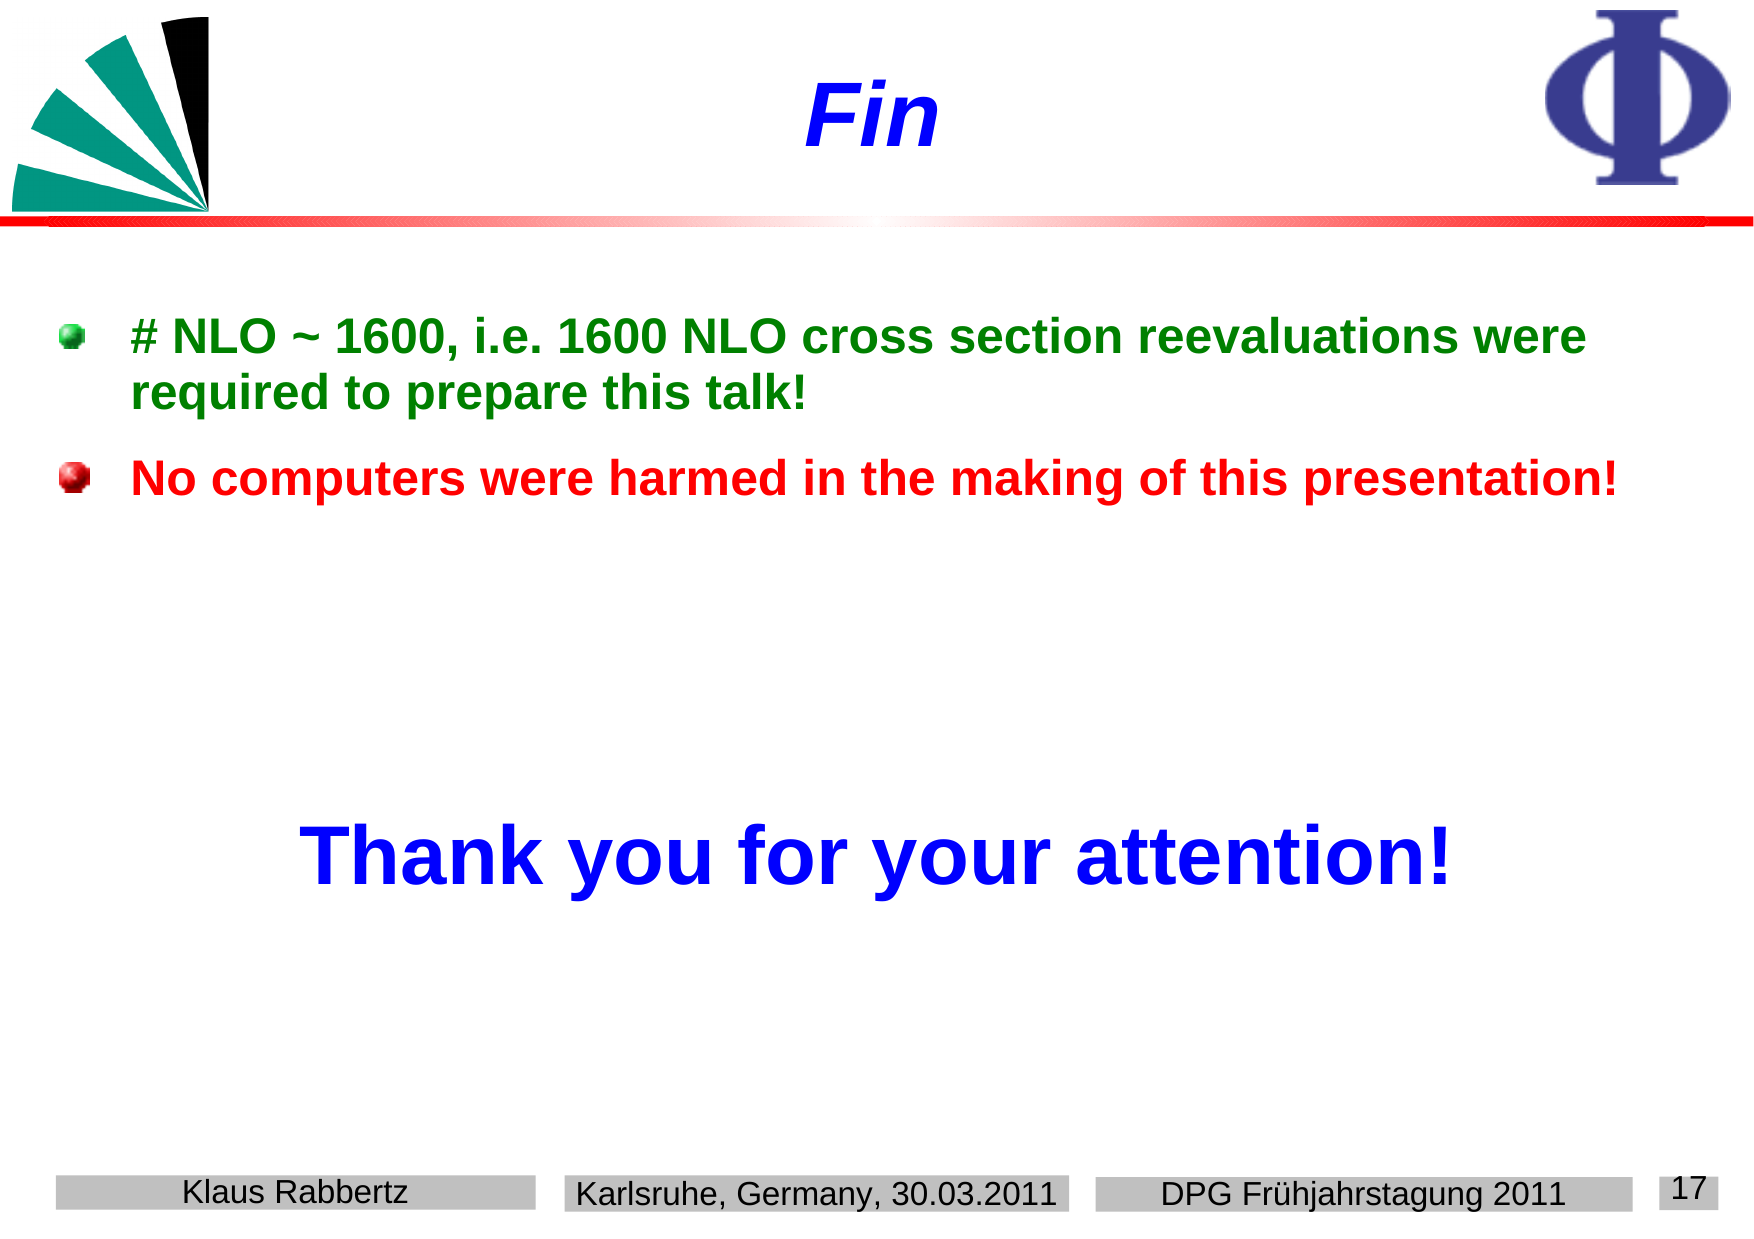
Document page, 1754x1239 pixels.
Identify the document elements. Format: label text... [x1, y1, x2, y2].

picture [12, 17, 209, 214]
list # NLO ~ 1600, i.e. 1600 NLO cross section reevaluations were required to prepare this talk! No computers were harmed in the making of this presentation! [47, 308, 1731, 509]
text_box Thank you for your attention! [287, 803, 1466, 909]
picture [1545, 10, 1731, 185]
title Fin [220, 22, 1525, 207]
